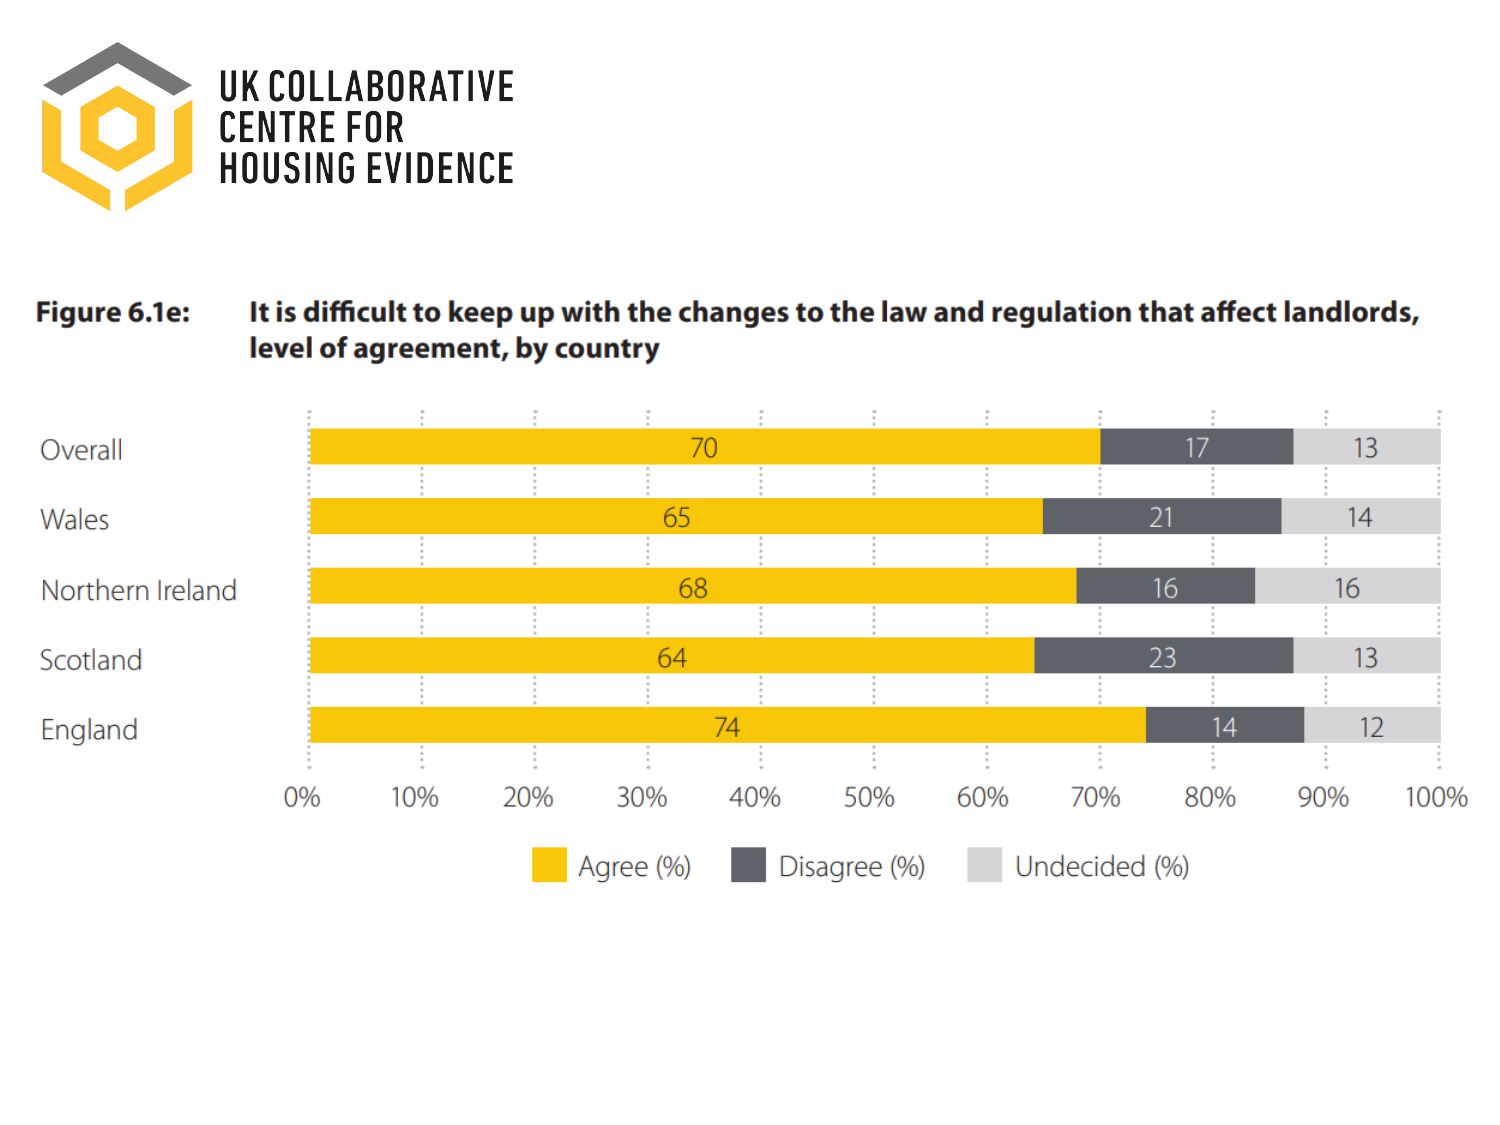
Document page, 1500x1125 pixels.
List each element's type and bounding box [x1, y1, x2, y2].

picture [0, 257, 1500, 929]
